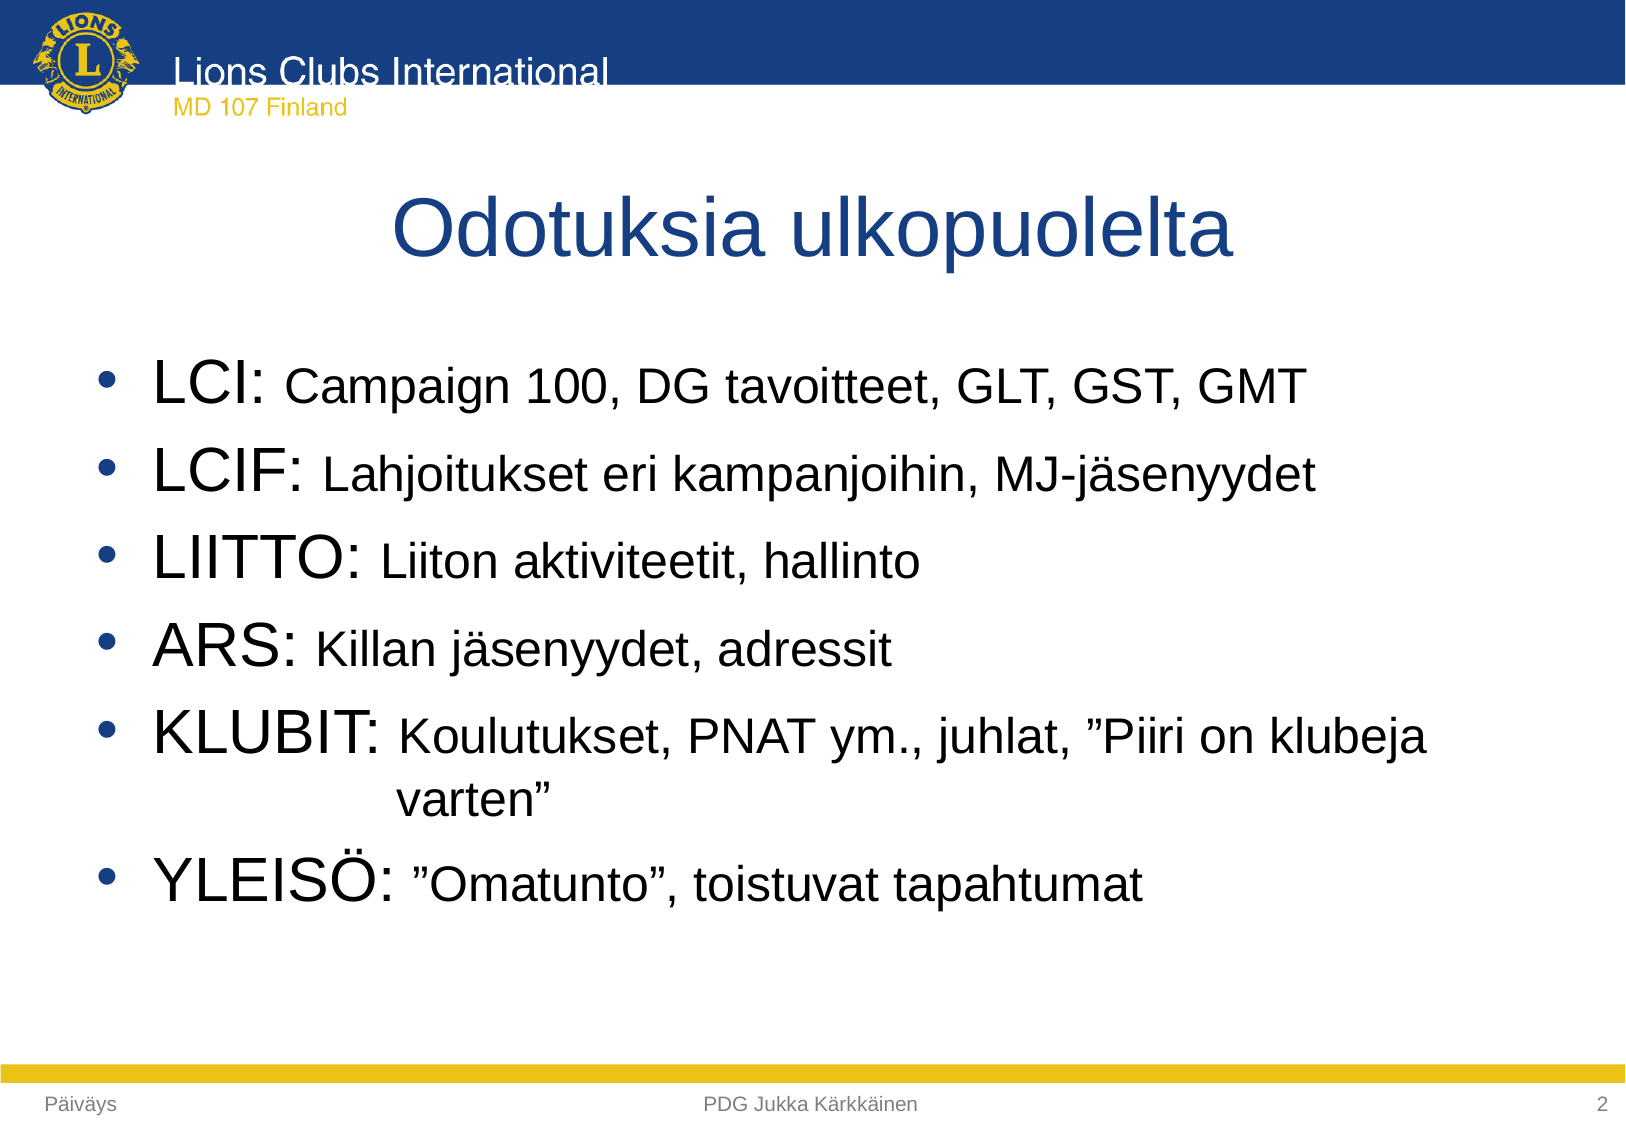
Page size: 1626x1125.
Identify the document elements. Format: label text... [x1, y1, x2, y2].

title Odotuksia ulkopuolelta [81, 151, 1544, 296]
text_box PDG Jukka Kärkkäinen [409, 1073, 1212, 1125]
text_box <numero> [1243, 1073, 1624, 1125]
list LCI: Campaign 100, DG tavoitteet, GLT, GST, GMT LCIF: Lahjoitukset eri kampanjoihin, MJ-jäsenyydet LIITTO: Liiton aktiviteetit, hallinto ARS: Killan jäsenyydet, adressit KLUBIT: Koulutukset, PNAT ym., juhlat, ”Piiri on klubeja varten” YLEISÖ: ”Omatunto”, toistuvat tapahtumat [81, 334, 1544, 1034]
text_box Päiväys [29, 1072, 268, 1125]
picture [0, 0, 1626, 122]
